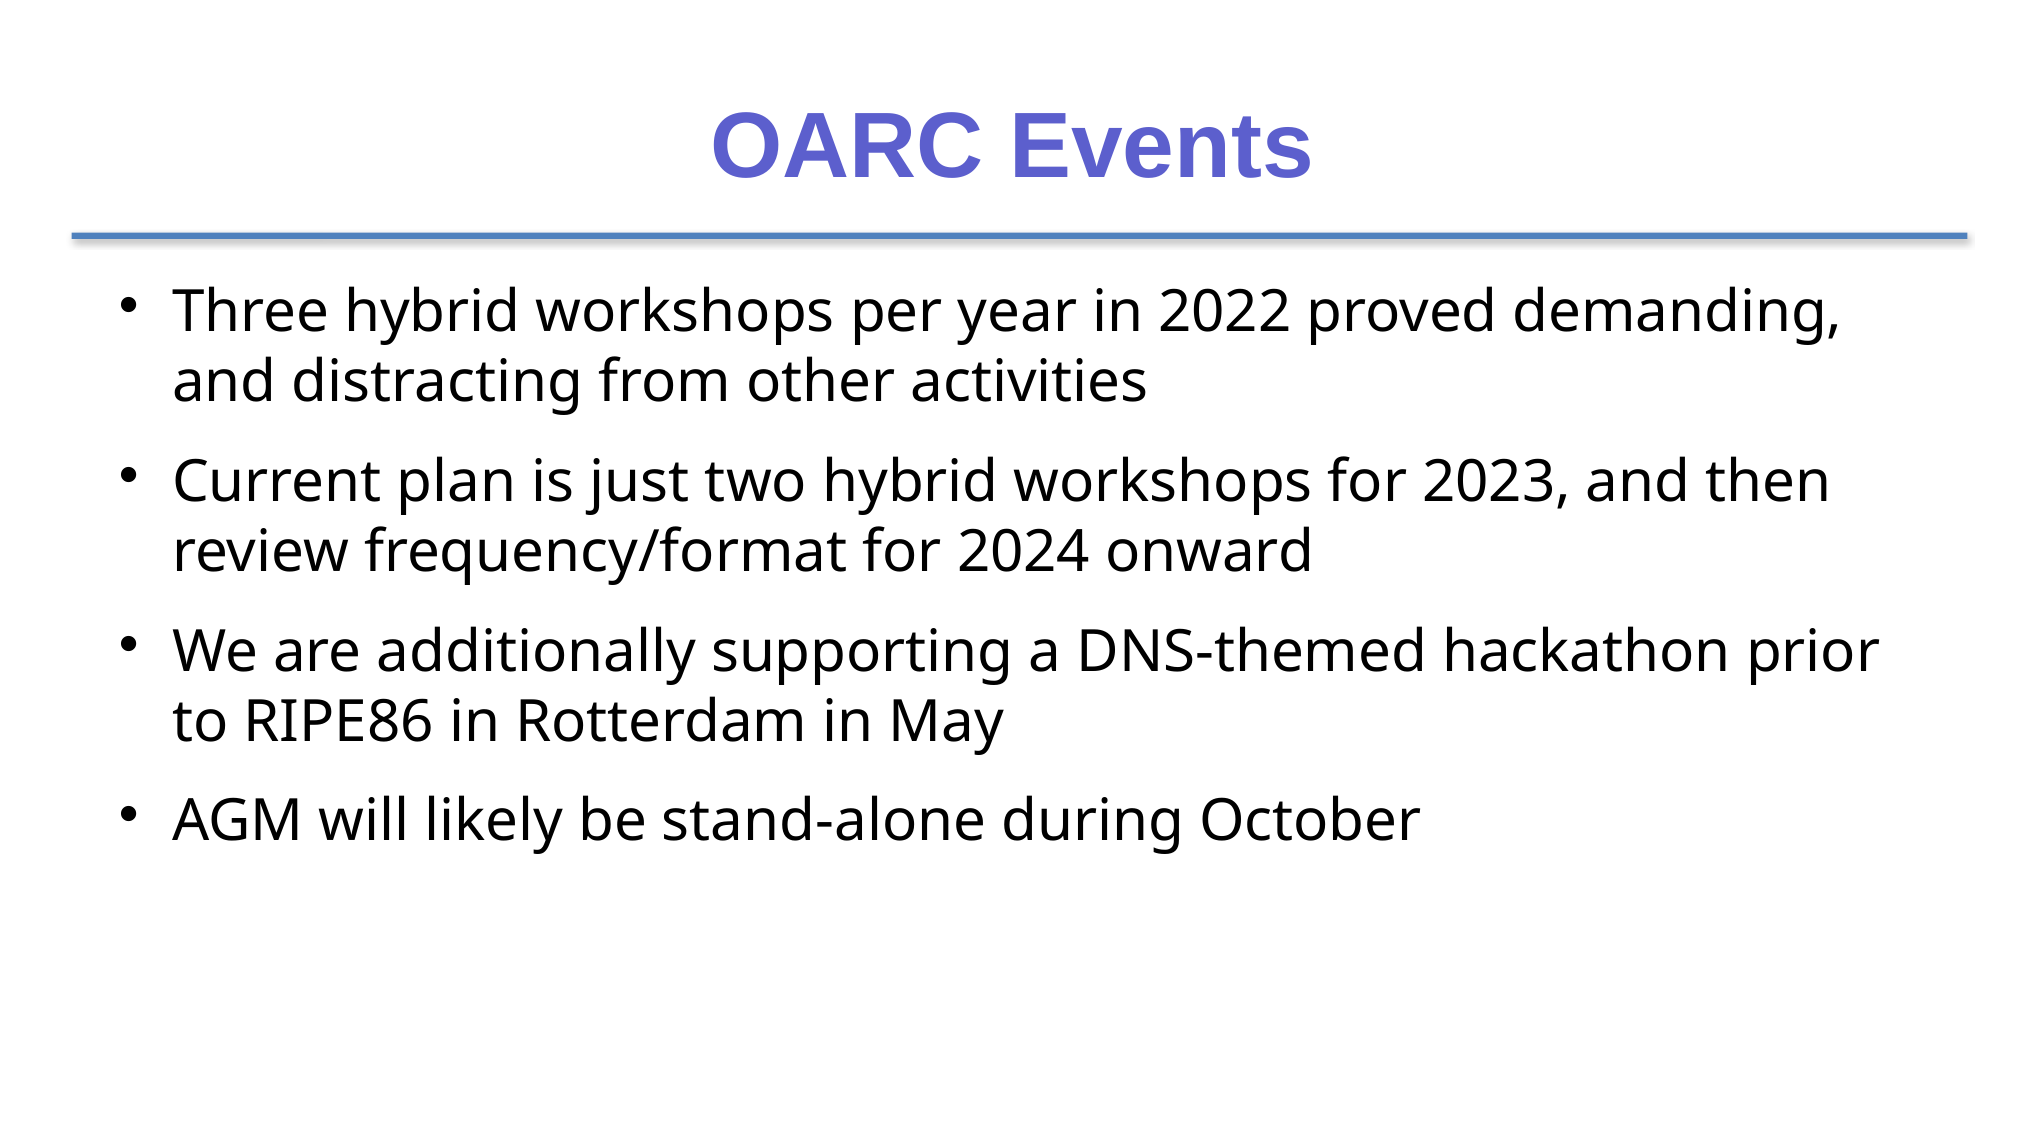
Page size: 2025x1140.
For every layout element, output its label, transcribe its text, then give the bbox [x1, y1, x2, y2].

text_box Three hybrid workshops per year in 2022 proved demanding, and distracting from other activities Current plan is just two hybrid workshops for 2023, and then review frequency/format for 2024 onward We are additionally supporting a DNS-themed hackathon prior to RIPE86 in Rotterdam in May AGM will likely be stand-alone during October [101, 273, 1924, 935]
text_box OARC Events [101, 45, 1924, 236]
